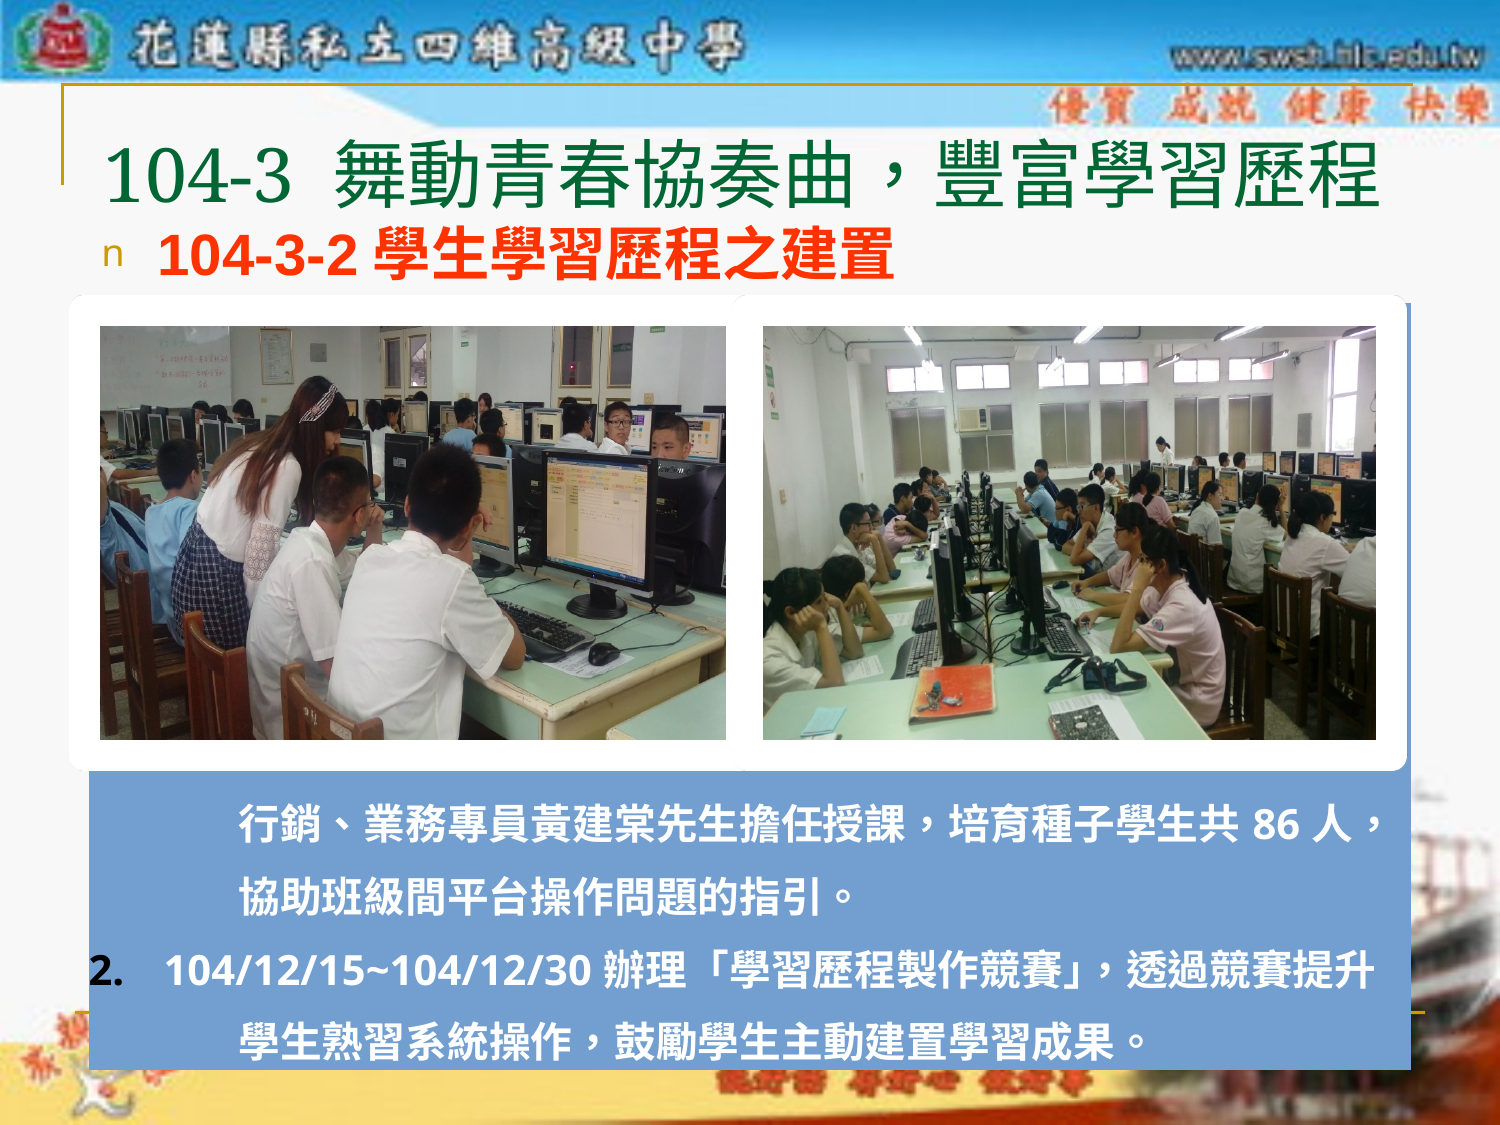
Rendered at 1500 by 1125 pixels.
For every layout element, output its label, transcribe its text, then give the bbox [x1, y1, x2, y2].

picture [763, 326, 1377, 740]
table_header [1406, 303, 1411, 706]
text_box 104-3 舞動青春協奏曲，豐富學習歷程 [88, 101, 1439, 244]
text_box [1080, 1023, 1431, 1099]
table_cell 104/09/30辦理「種子學生教育訓練｣，由很快樂資訊服務有限公司行銷、業務專員黃建棠先生擔任授課，培育種子學生共86人，協助班級間平台操作問題的指引。 104/12/15~104/12/30辦理「學習歷程製作競賽｣，透過競賽提升學生熟習系統操作，鼓勵學生主動建置學習成果。 [89, 706, 1411, 1070]
text_box 104-3-2學生學習歷程之建置 [86, 209, 1410, 303]
text_box P33 [0, 1023, 262, 1099]
picture [100, 326, 727, 740]
